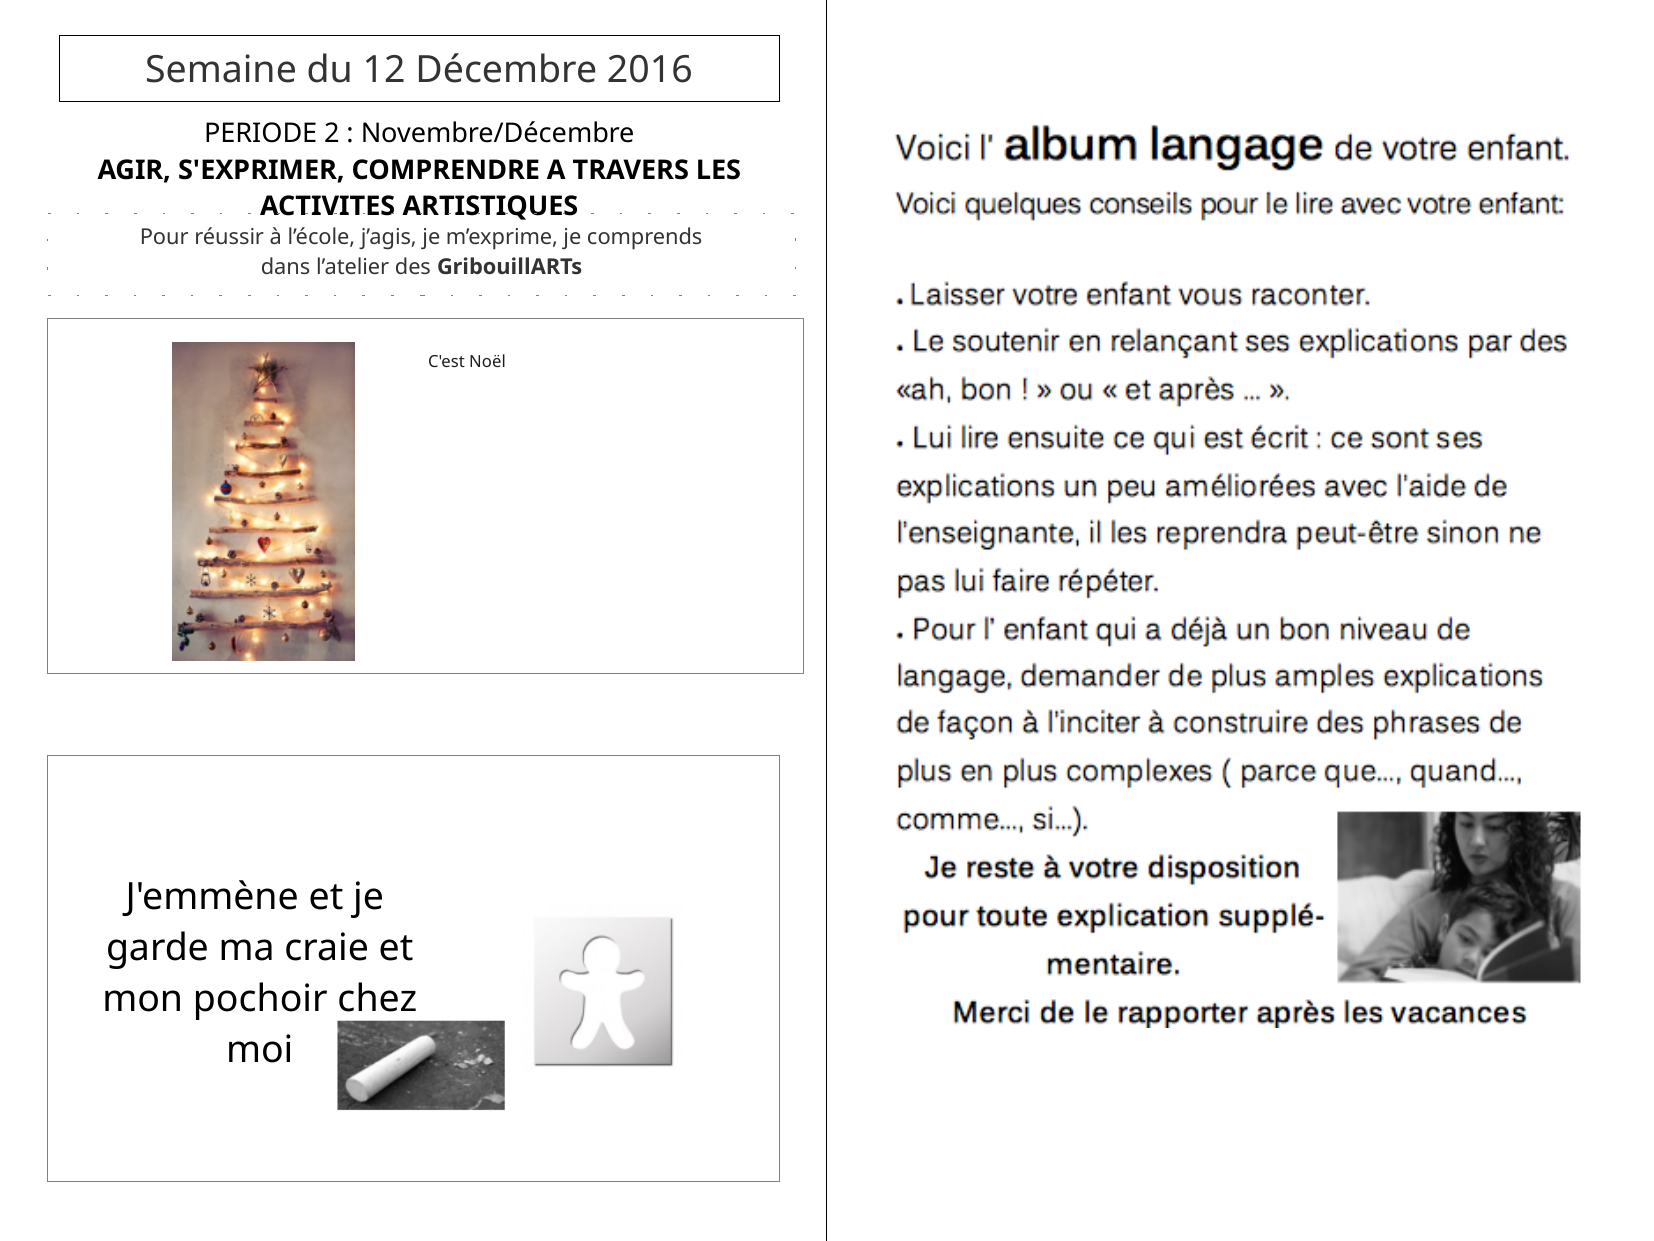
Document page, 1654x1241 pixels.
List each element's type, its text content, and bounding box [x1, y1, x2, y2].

picture [885, 96, 1595, 1028]
text_box Pour réussir à l’école, j’agis, je m’exprime, je comprends dans l’atelier des GribouillARTs [47, 213, 796, 296]
text_box J'emmène et je garde ma craie et mon pochoir chez moi [70, 862, 449, 1087]
picture [172, 342, 355, 661]
picture [319, 897, 697, 1146]
text_box Semaine du 12 Décembre 2016 [59, 35, 780, 102]
text_box C'est Noël [413, 342, 780, 681]
text_box PERIODE 2 : Novembre/Décembre AGIR, S'EXPRIMER, COMPRENDRE A TRAVERS LES ACTIVITES ARTISTIQUES [82, 106, 756, 213]
